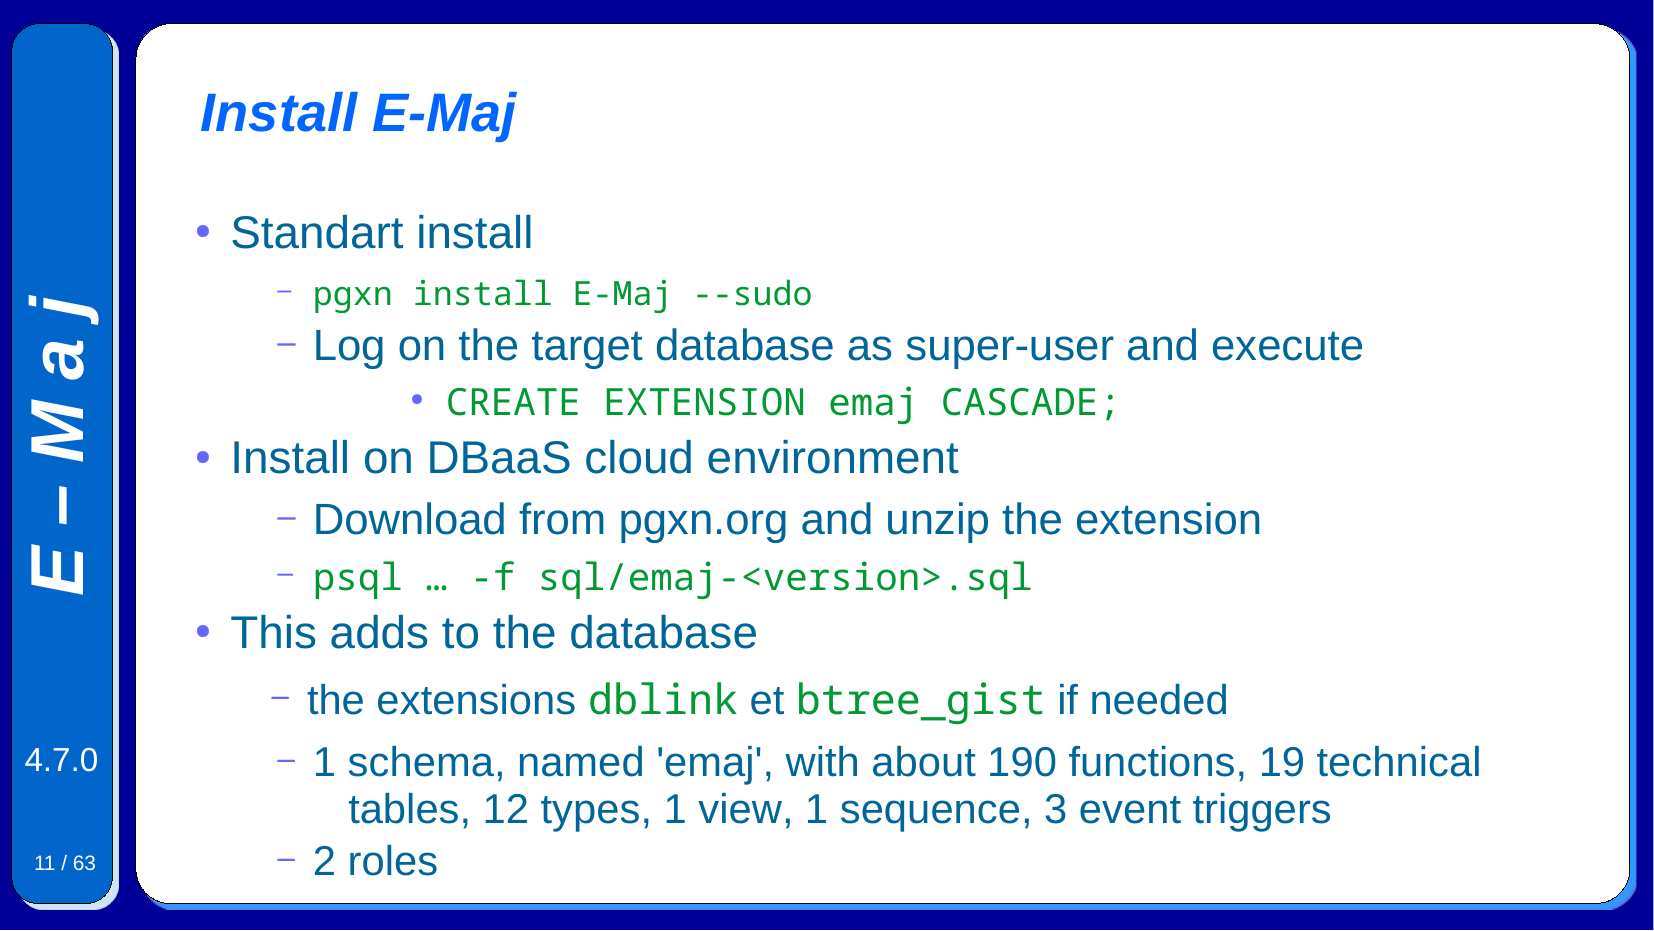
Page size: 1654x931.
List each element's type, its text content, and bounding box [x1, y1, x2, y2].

list Standart install pgxn install E-Maj --sudo Log on the target database as super-user and execute CREATE EXTENSION emaj CASCADE; Install on DBaaS cloud environment Download from pgxn.org and unzip the extension psql … -f sql/emaj-<version>.sql This adds to the database the extensions dblink et btree_gist if needed 1 schema, named 'emaj', with about 190 functions, 19 technical tables, 12 types, 1 view, 1 sequence, 3 event triggers 2 roles [177, 206, 1587, 873]
title Install E-Maj [200, 34, 1575, 191]
